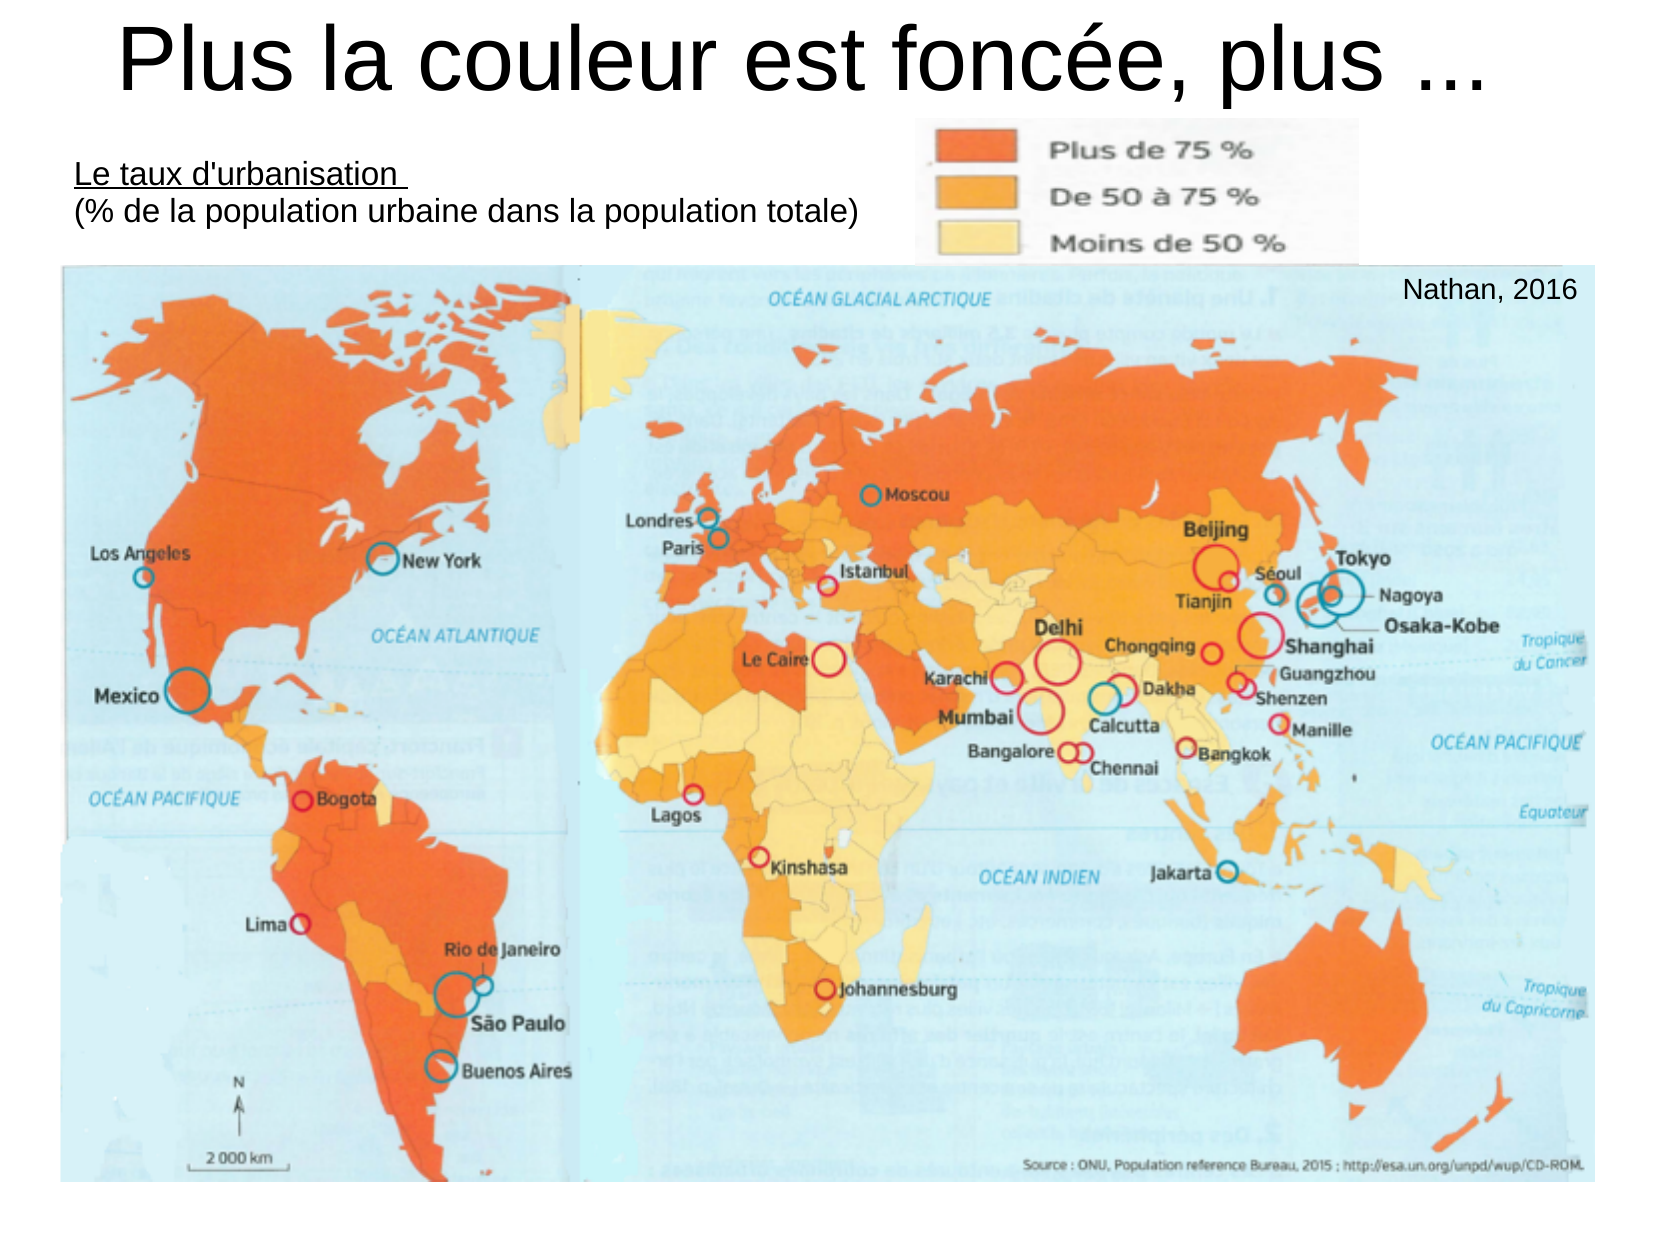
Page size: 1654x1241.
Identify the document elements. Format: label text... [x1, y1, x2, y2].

text_box Nathan, 2016 [1387, 265, 1595, 343]
picture [59, 119, 1595, 1182]
title Plus la couleur est foncée, plus ... [29, 0, 1577, 119]
text_box Le taux d'urbanisation (% de la population urbaine dans la population totale) [59, 147, 1004, 343]
